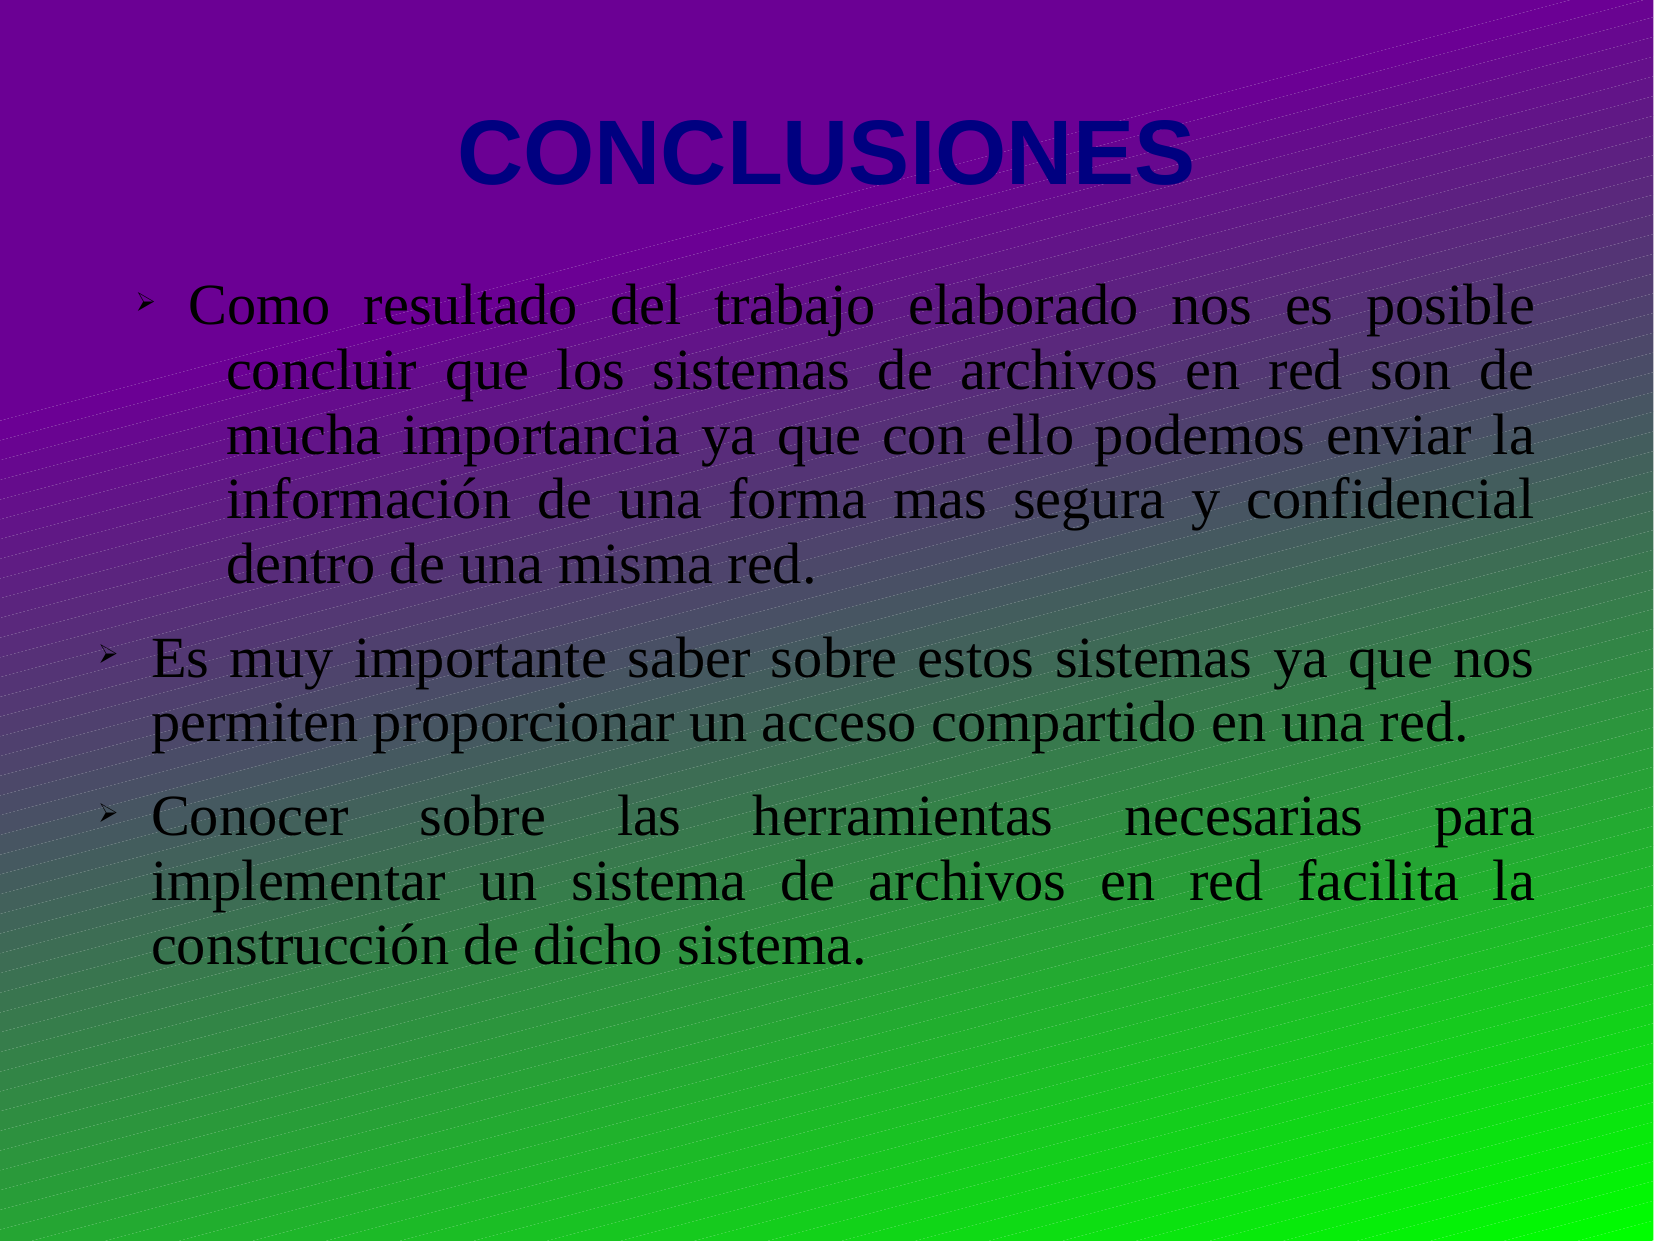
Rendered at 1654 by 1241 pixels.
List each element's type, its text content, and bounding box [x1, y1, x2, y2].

list Como resultado del trabajo elaborado nos es posible concluir que los sistemas de archivos en red son de mucha importancia ya que con ello podemos enviar la información de una forma mas segura y confidencial dentro de una misma red. Es muy importante saber sobre estos sistemas ya que nos permiten proporcionar un acceso compartido en una red. Conocer sobre las herramientas necesarias para implementar un sistema de archivos en red facilita la construcción de dicho sistema. [80, 272, 1536, 993]
title CONCLUSIONES [82, 49, 1571, 257]
